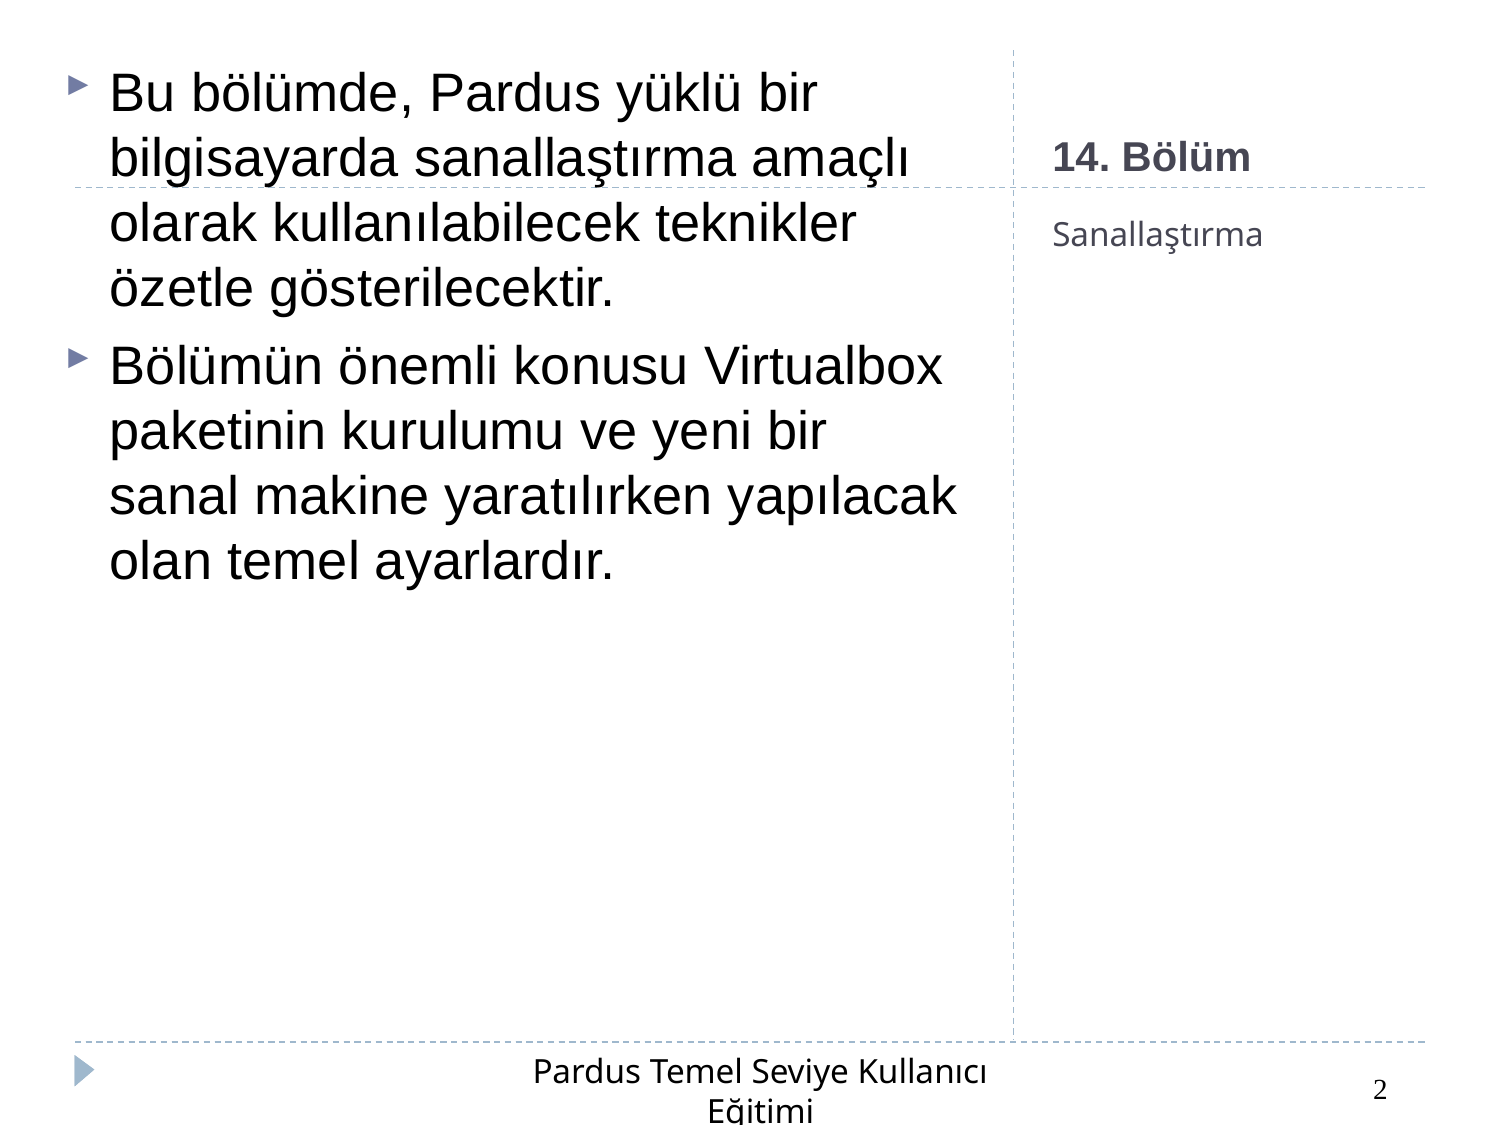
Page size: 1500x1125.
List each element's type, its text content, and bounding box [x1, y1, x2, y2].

list Bu bölümde, Pardus yüklü bir bilgisayarda sanallaştırma amaçlı olarak kullanılabilecek teknikler özetle gösterilecektir. Bölümün önemli konusu Virtualbox paketinin kurulumu ve yeni bir sanal makine yaratılırken yapılacak olan temel ayarlardır. [50, 50, 988, 988]
list Sanallaştırma [1037, 200, 1450, 995]
title 14. Bölüm [1037, 50, 1450, 188]
